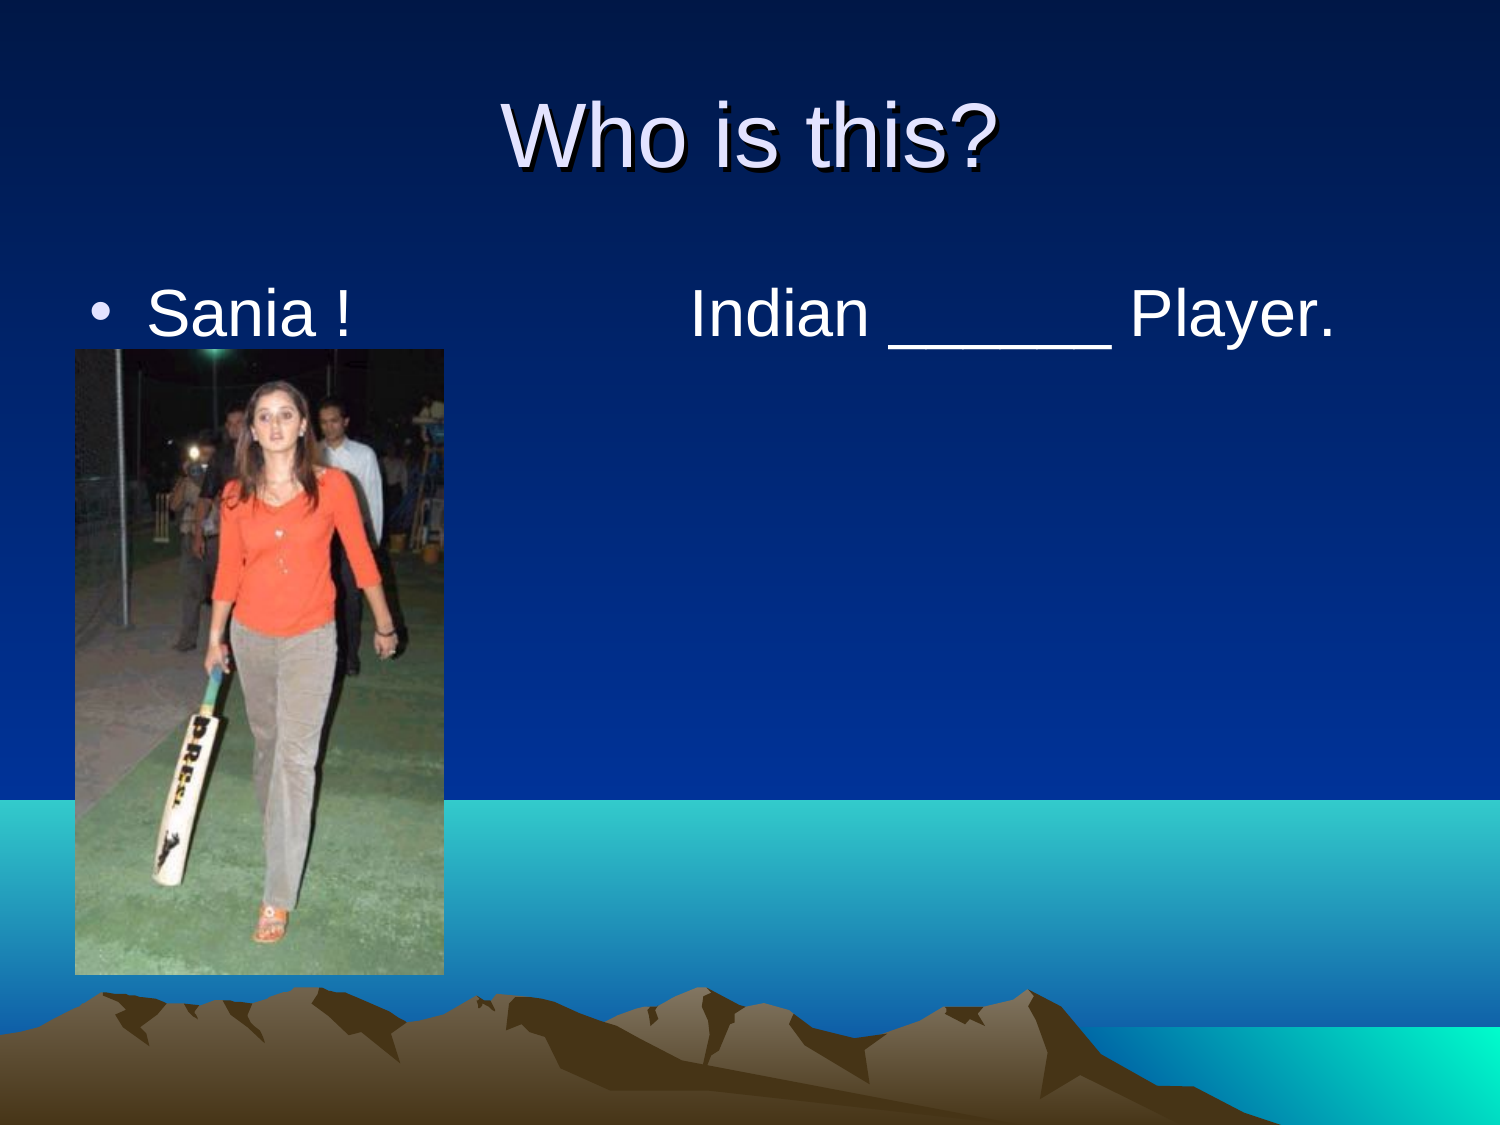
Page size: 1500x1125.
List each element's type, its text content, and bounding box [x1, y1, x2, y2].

list Sania ! Indian ______ Player. [75, 262, 1426, 1001]
picture [75, 349, 444, 976]
title Who is this? [75, 37, 1426, 225]
